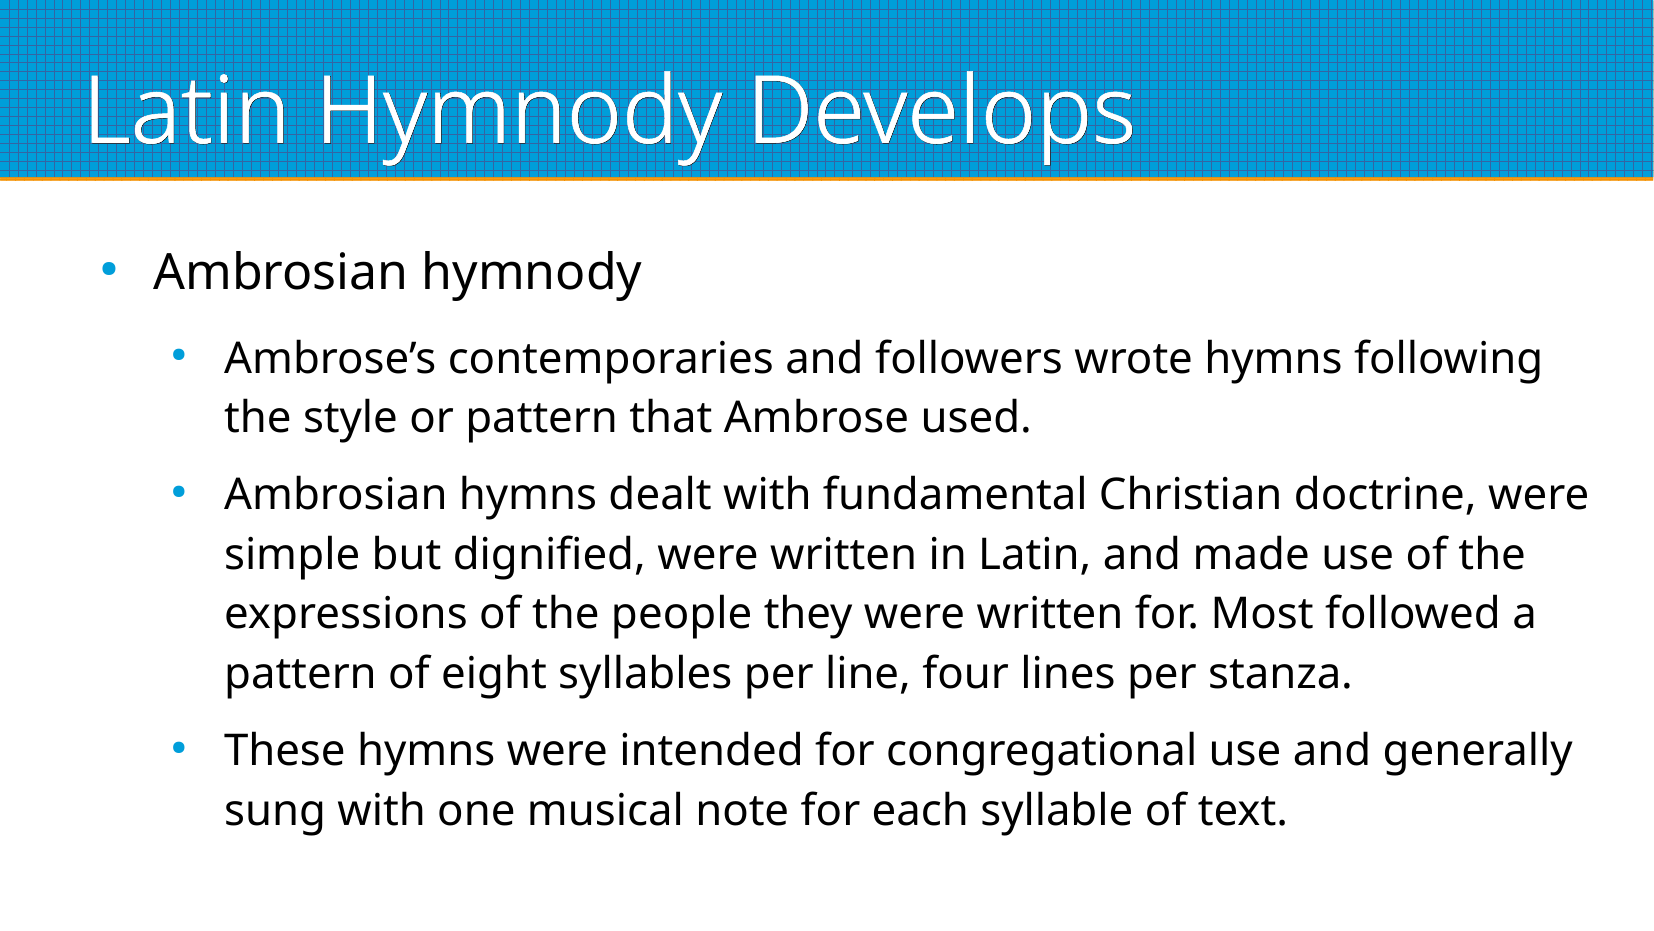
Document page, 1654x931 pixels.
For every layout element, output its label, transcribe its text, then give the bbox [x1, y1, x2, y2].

list Ambrosian hymnody Ambrose’s contemporaries and followers wrote hymns following the style or pattern that Ambrose used. Ambrosian hymns dealt with fundamental Christian doctrine, were simple but dignified, were written in Latin, and made use of the expressions of the people they were written for. Most followed a pattern of eight syllables per line, four lines per stanza. These hymns were intended for congregational use and generally sung with one musical note for each syllable of text. [82, 236, 1613, 863]
title Latin Hymnody Develops [82, 14, 1571, 171]
